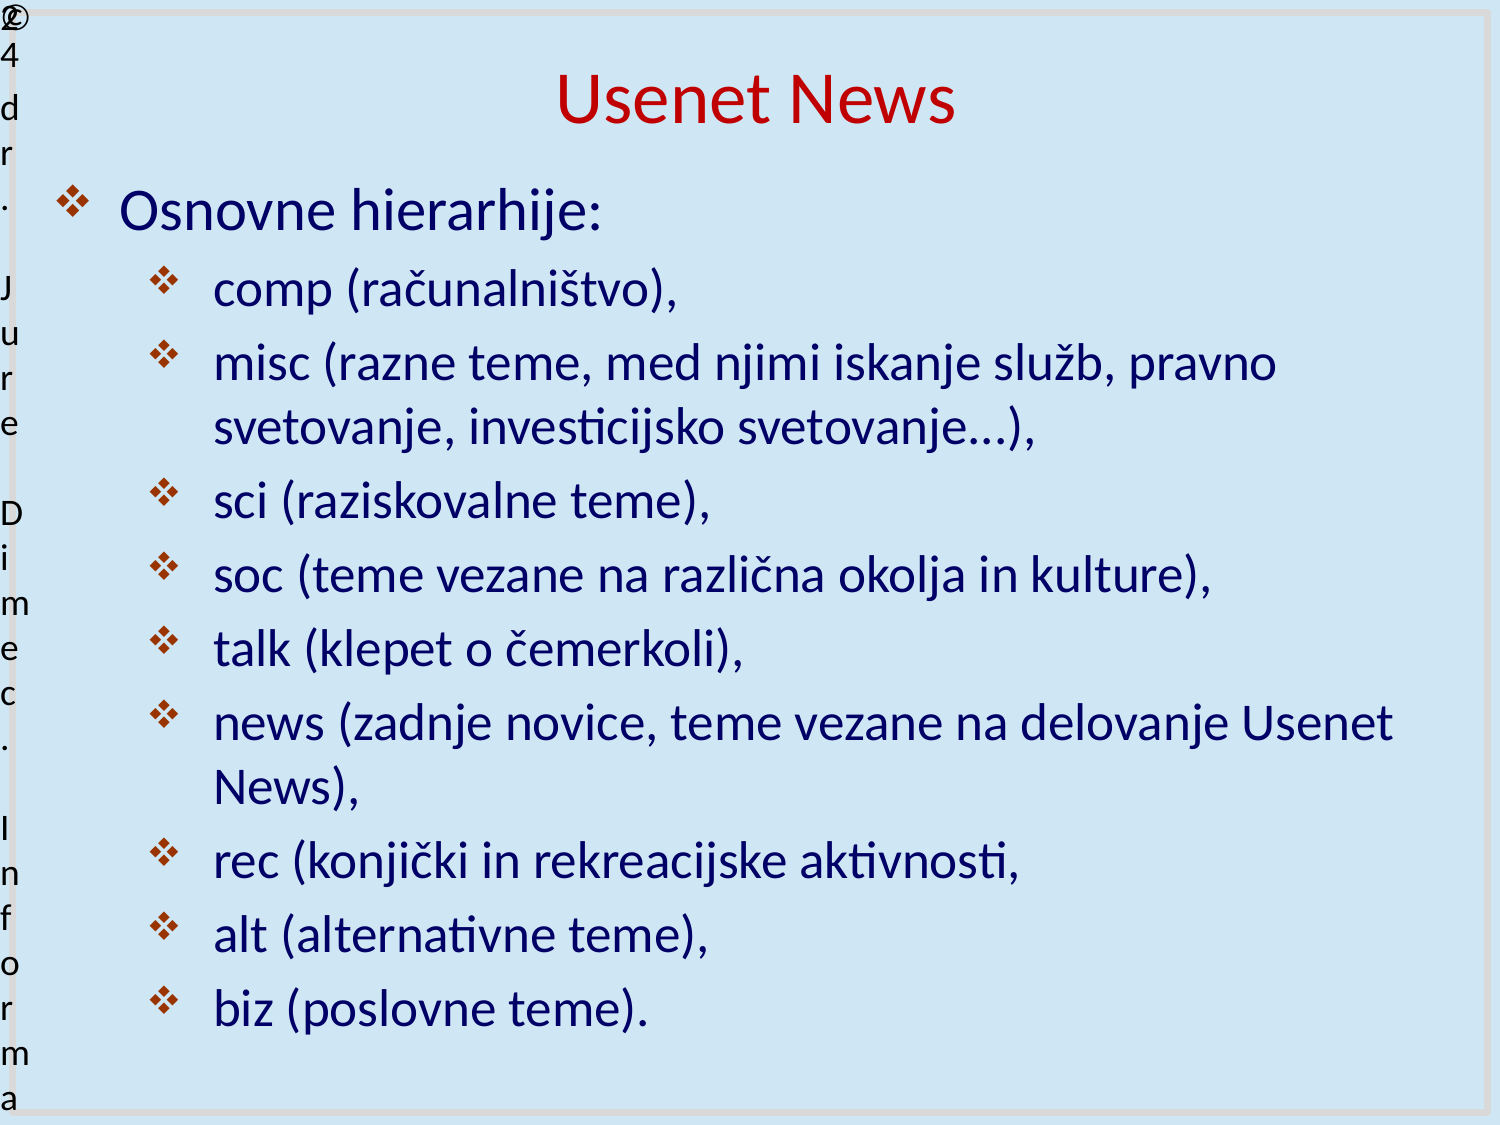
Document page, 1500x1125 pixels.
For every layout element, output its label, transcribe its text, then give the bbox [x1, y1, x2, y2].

title Usenet News [37, 37, 1475, 150]
list Osnovne hierarhije: comp (računalništvo), misc (razne teme, med njimi iskanje služb, pravno svetovanje, investicijsko svetovanje...), sci (raziskovalne teme), soc (teme vezane na različna okolja in kulture), talk (klepet o čemerkoli), news (zadnje novice, teme vezane na delovanje Usenet News), rec (konjički in rekreacijske aktivnosti, alt (alternativne teme), biz (poslovne teme). [37, 162, 1475, 1050]
